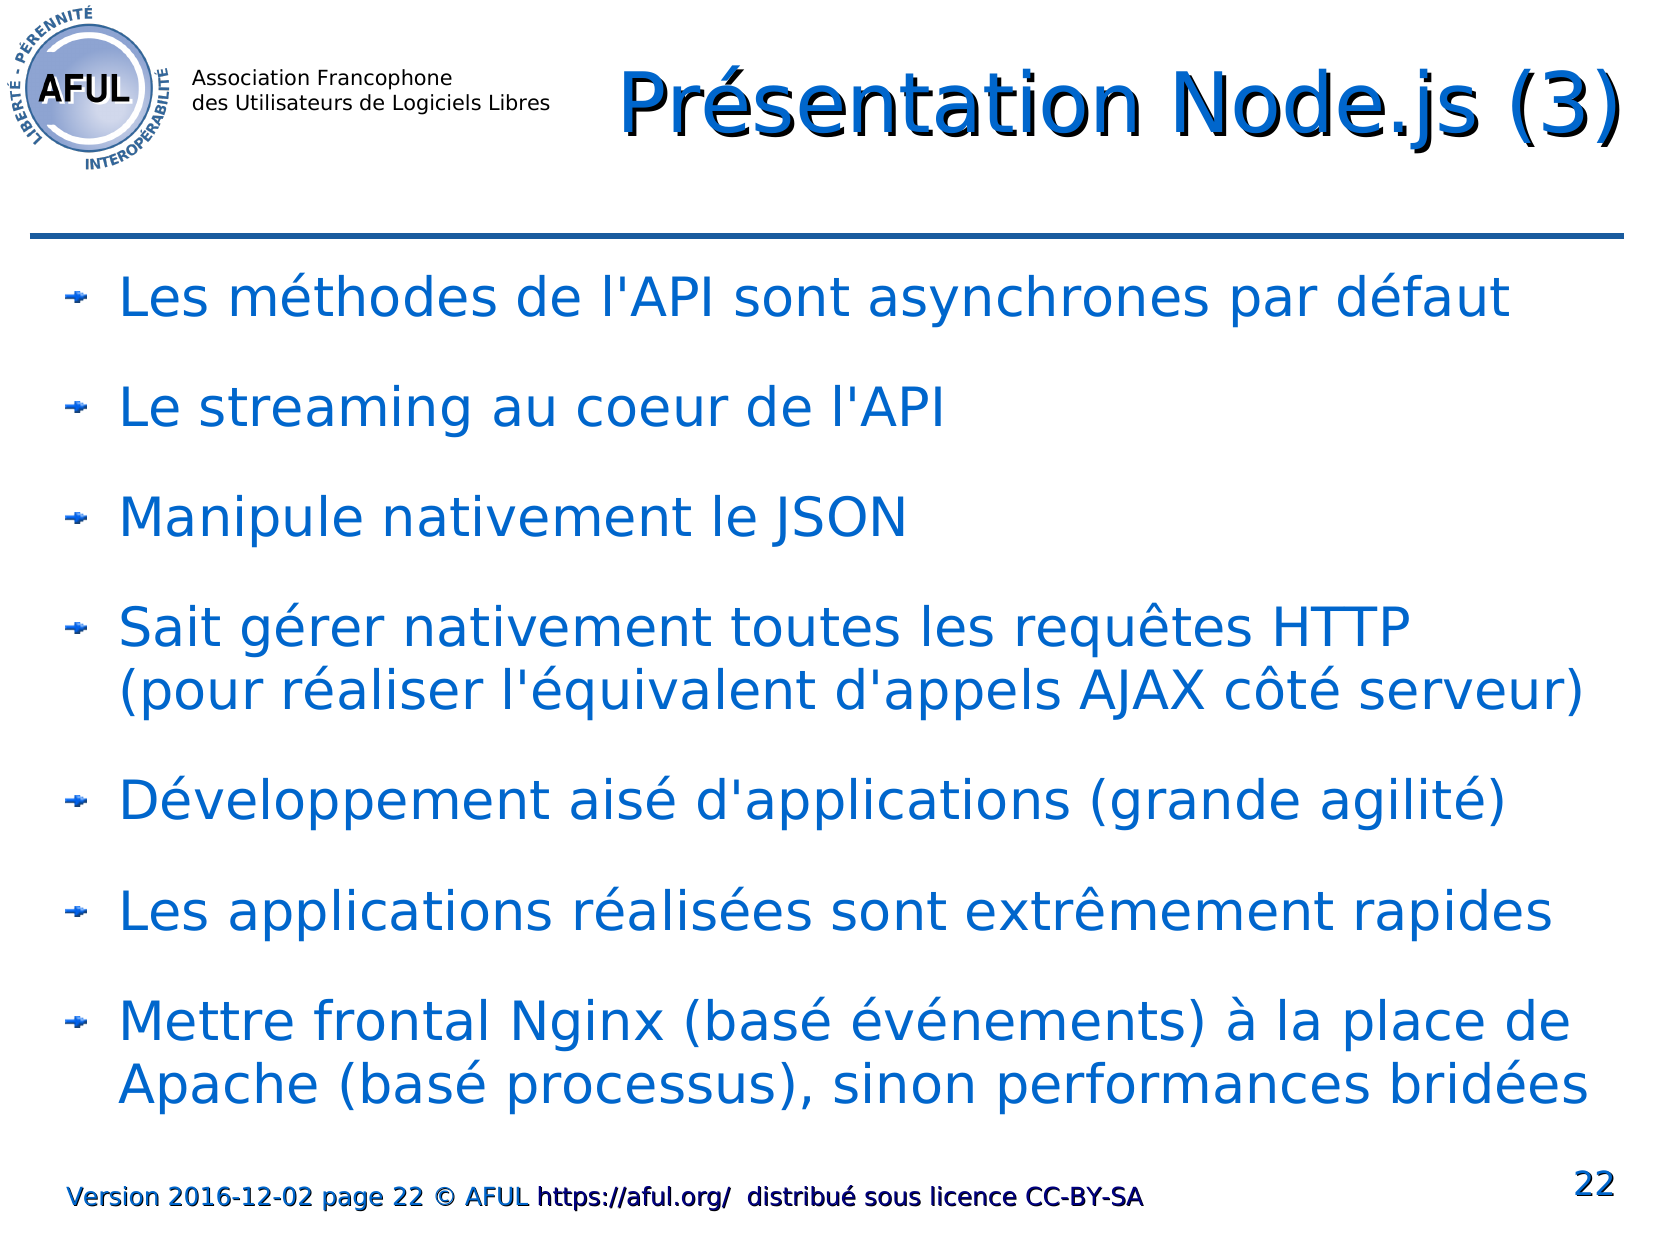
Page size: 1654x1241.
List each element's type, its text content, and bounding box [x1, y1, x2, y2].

picture [0, 0, 178, 178]
list Les méthodes de l'API sont asynchrones par défaut Le streaming au coeur de l'API Manipule nativement le JSON Sait gérer nativement toutes les requêtes HTTP (pour réaliser l'équivalent d'appels AJAX côté serveur) Développement aisé d'applications (grande agilité) Les applications réalisées sont extrêmement rapides Mettre frontal Nginx (basé événements) à la place de Apache (basé processus), sinon performances bridées [47, 265, 1595, 1211]
title Présentation Node.js (3) [501, 0, 1625, 207]
